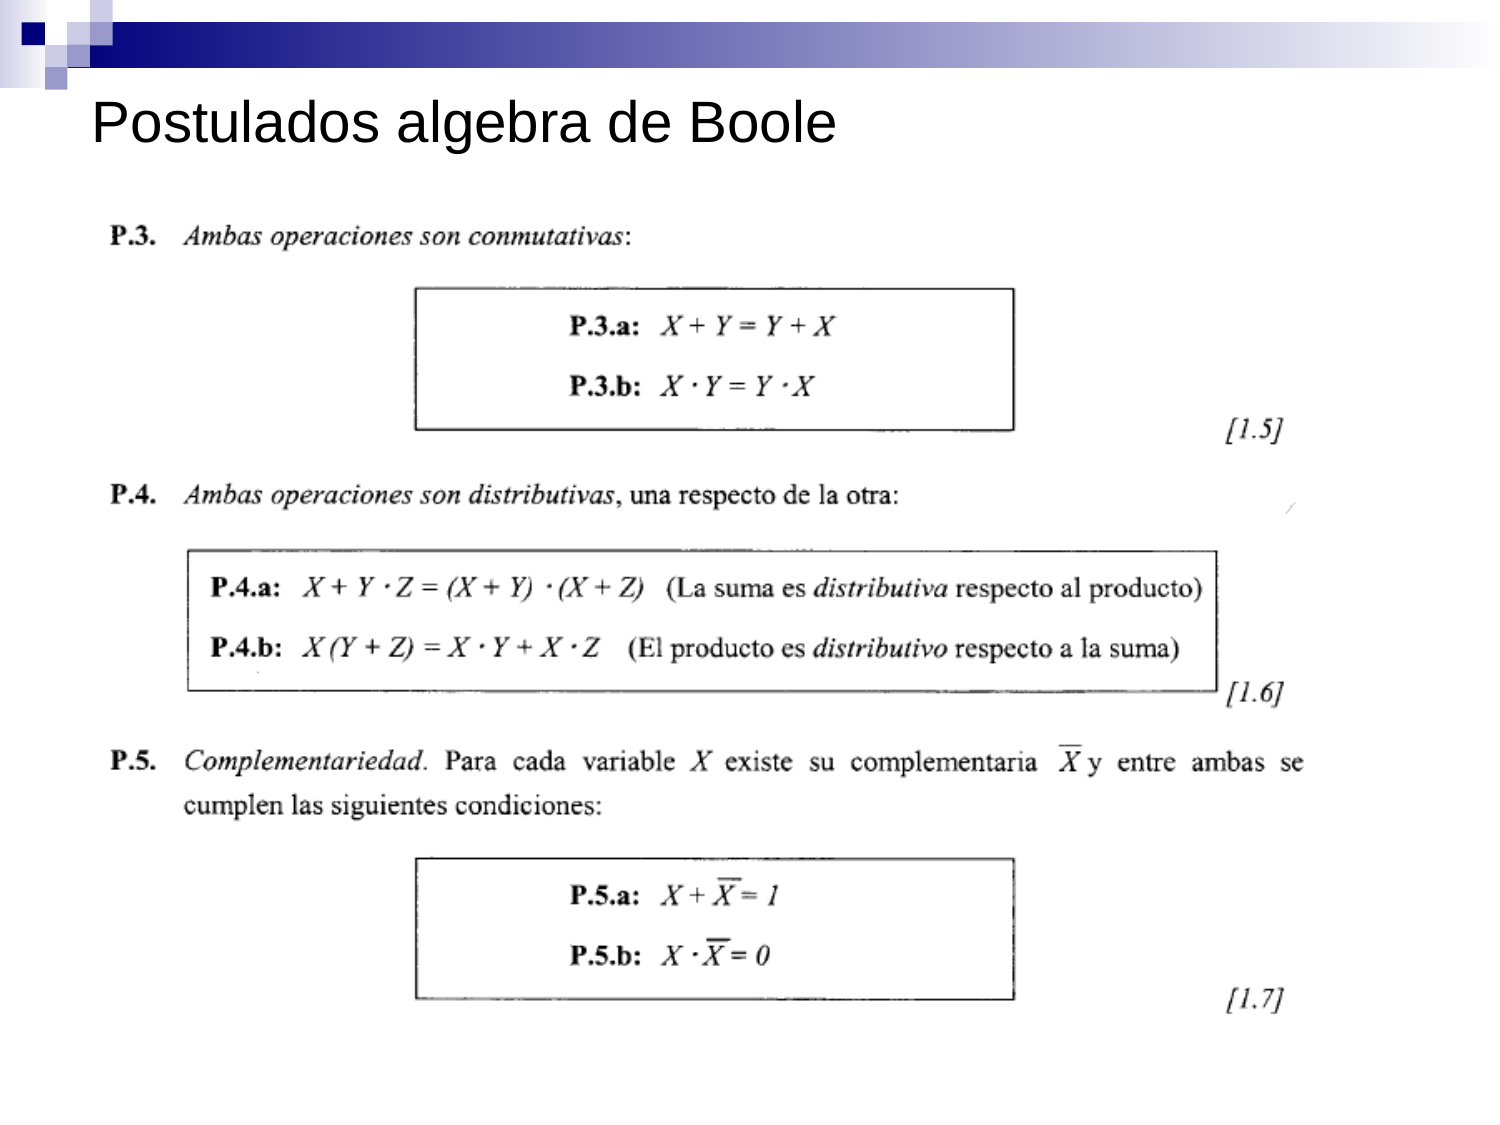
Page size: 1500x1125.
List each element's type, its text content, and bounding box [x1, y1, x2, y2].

title Postulados algebra de Boole [76, 78, 1427, 161]
picture [76, 208, 1318, 1037]
